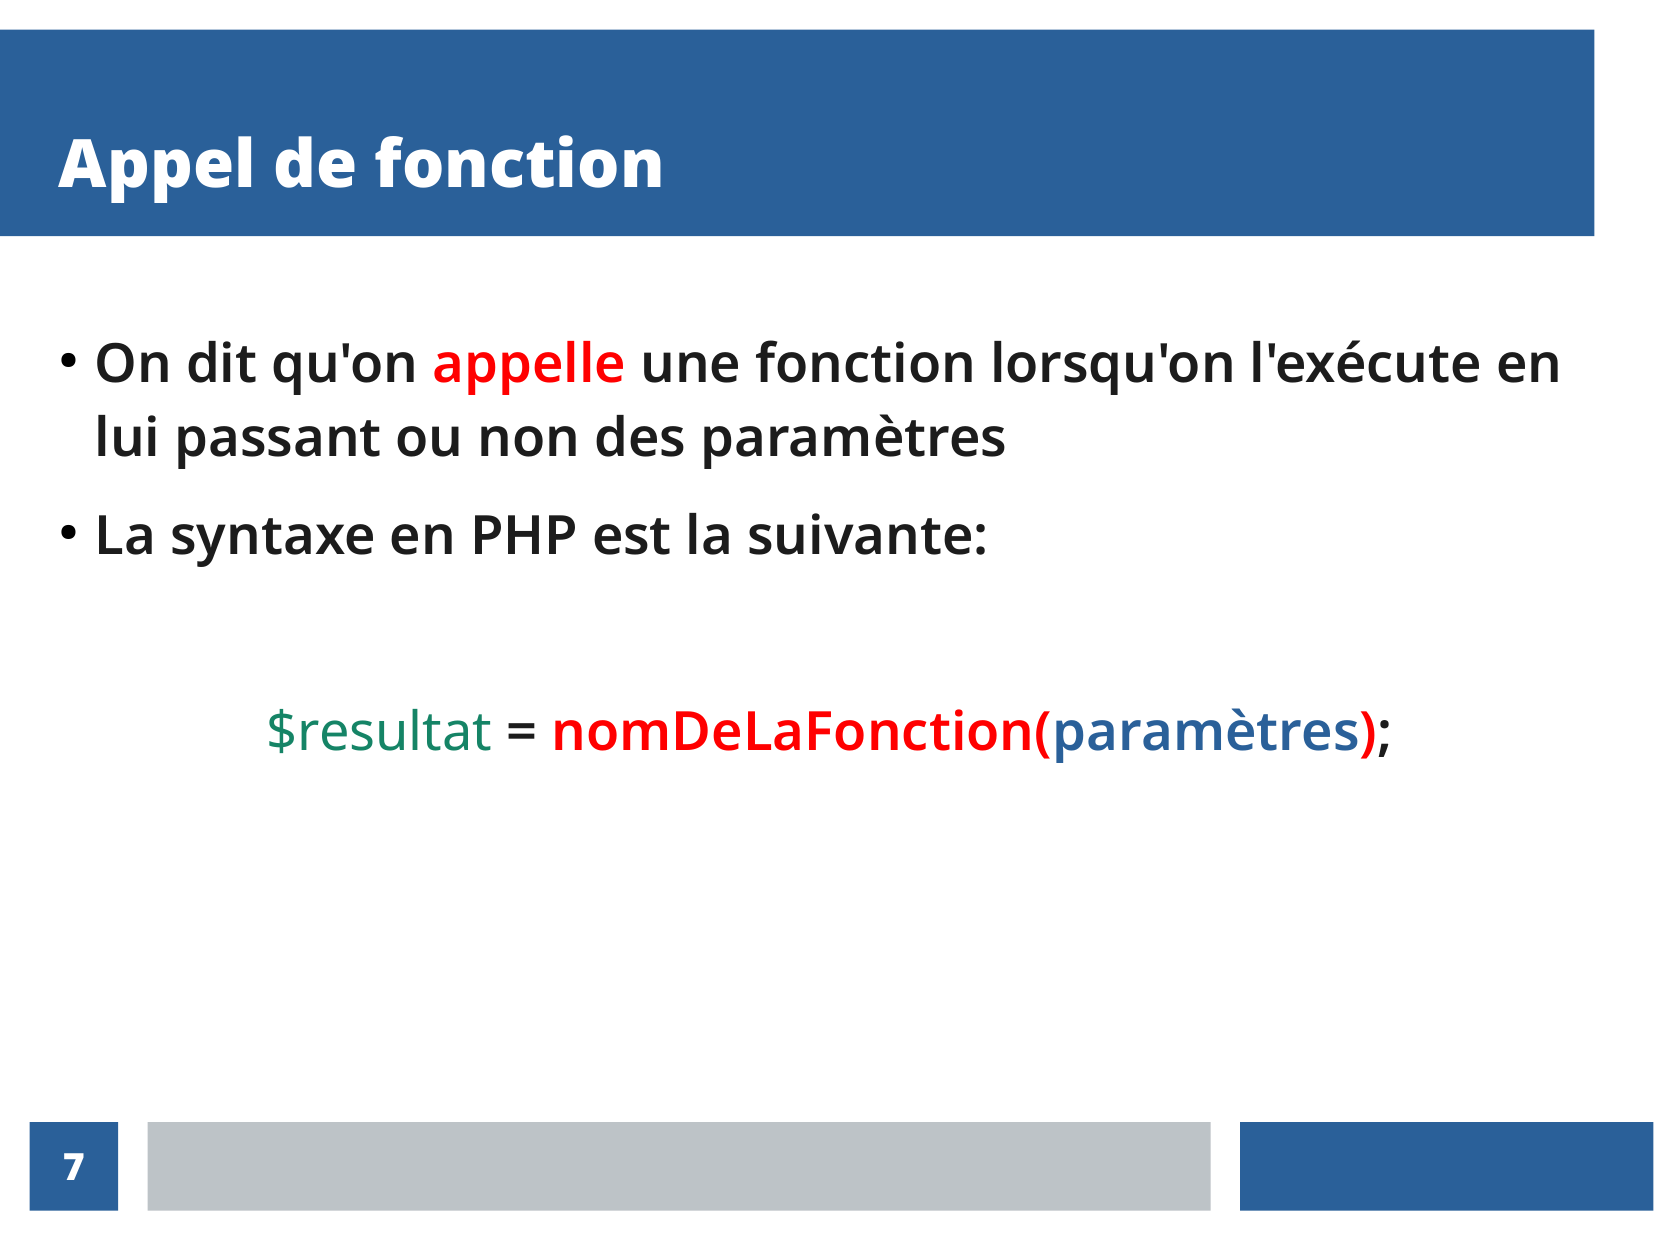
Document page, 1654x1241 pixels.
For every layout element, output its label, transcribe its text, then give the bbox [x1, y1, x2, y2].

list On dit qu'on appelle une fonction lorsqu'on l'exécute en lui passant ou non des paramètres La syntaxe en PHP est la suivante: $resultat = nomDeLaFonction(paramètres); [59, 324, 1565, 1093]
title Appel de fonction [59, 59, 1595, 207]
